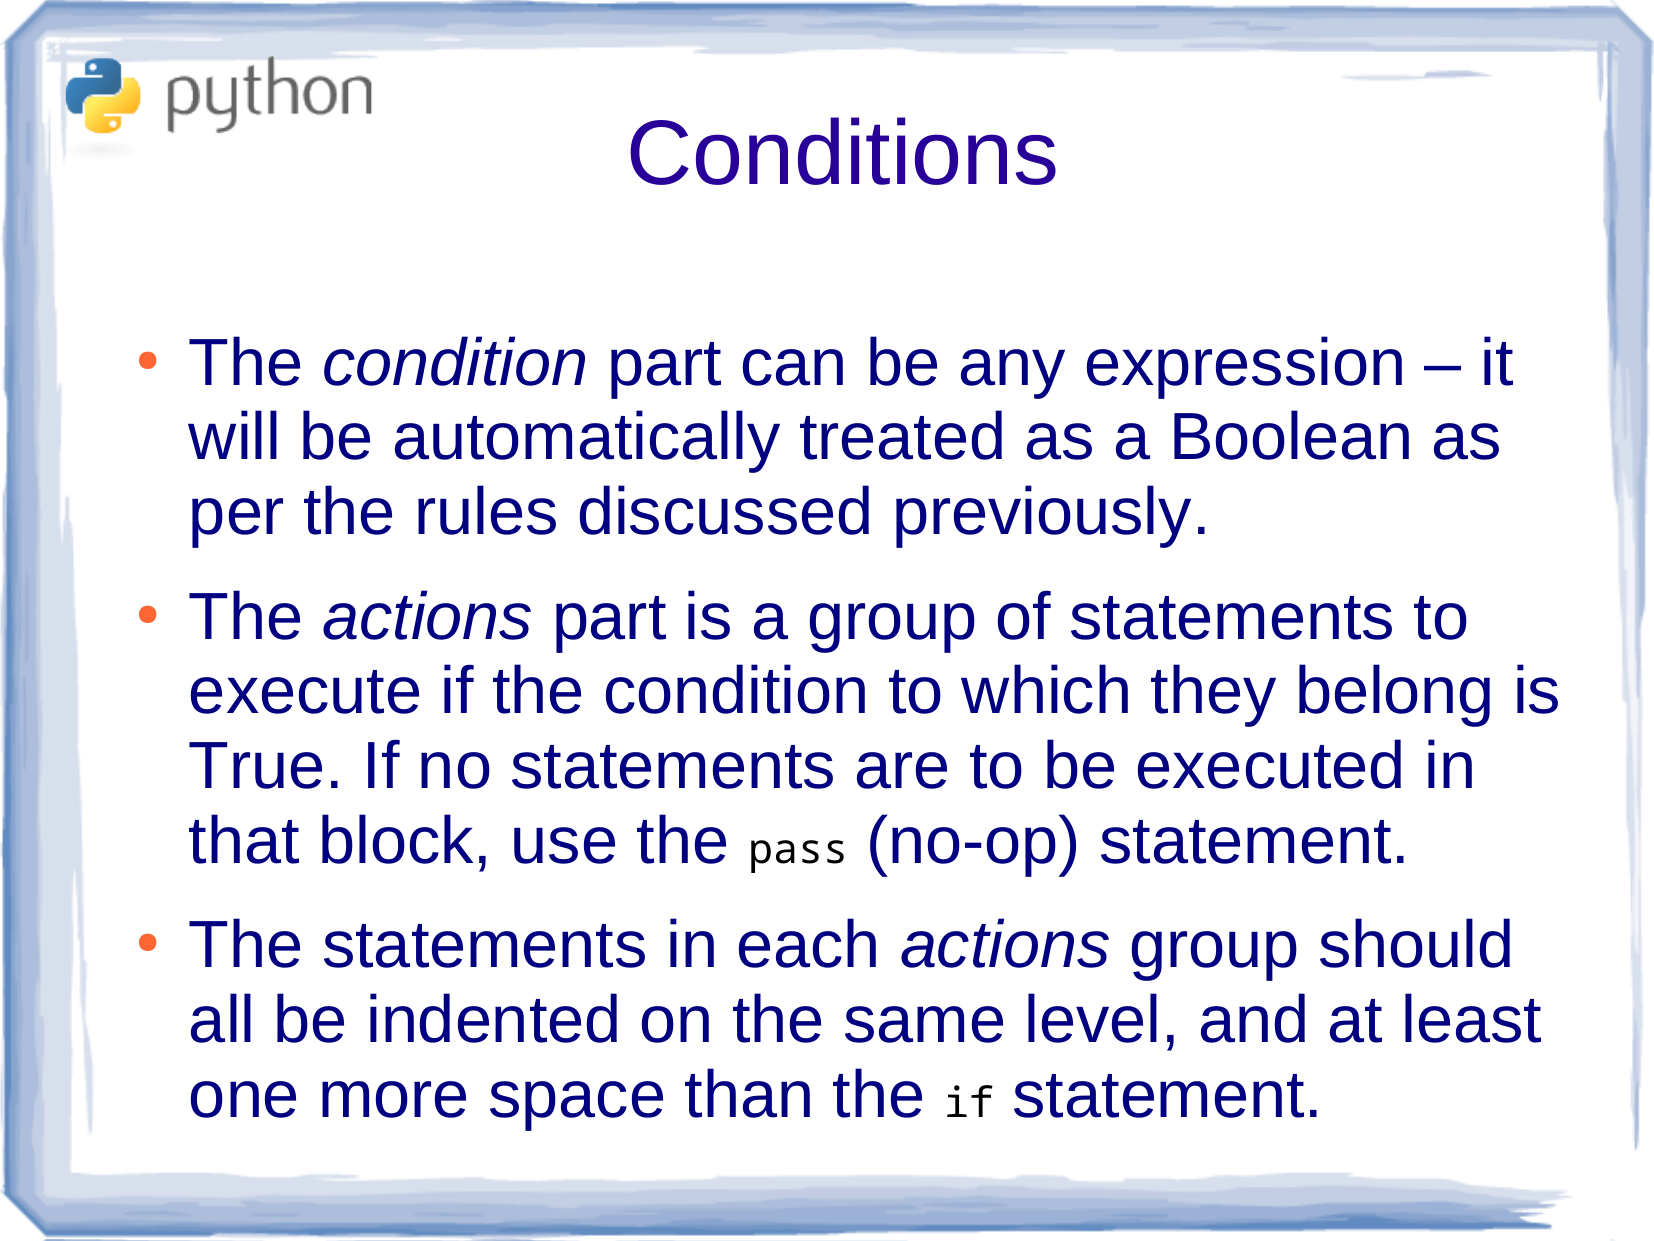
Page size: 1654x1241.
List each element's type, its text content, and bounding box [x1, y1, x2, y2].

title Conditions [82, 49, 1571, 257]
list The condition part can be any expression – it will be automatically treated as a Boolean as per the rules discussed previously. The actions part is a group of statements to execute if the condition to which they belong is True. If no statements are to be executed in that block, use the pass (no-op) statement. The statements in each actions group should all be indented on the same level, and at least one more space than the if statement. [118, 324, 1571, 1132]
picture [0, 0, 1654, 1241]
